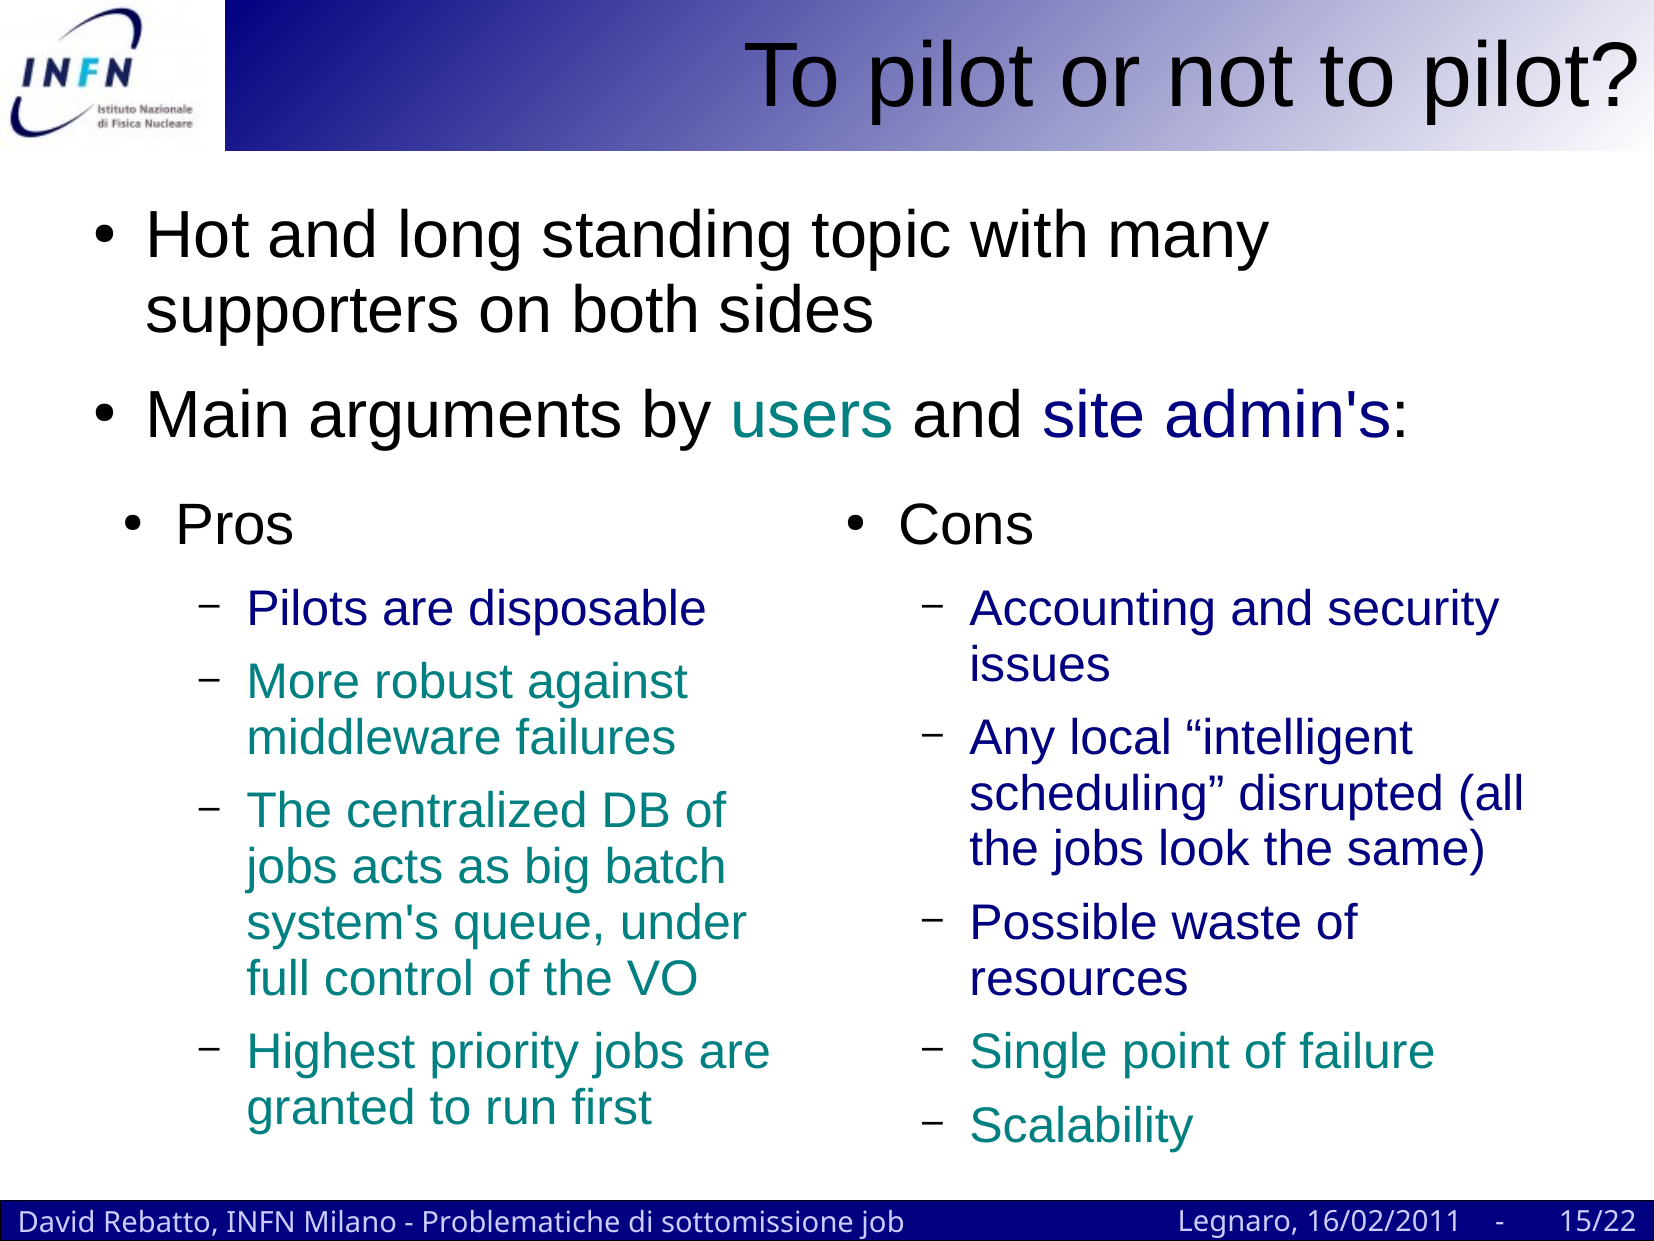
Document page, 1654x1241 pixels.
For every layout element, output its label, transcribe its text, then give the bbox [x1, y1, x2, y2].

list Cons Accounting and security issues Any local “intelligent scheduling” disrupted (all the jobs look the same) Possible waste of resources Single point of failure Scalability [756, 491, 1538, 1224]
picture [0, 1, 204, 150]
list Pros Pilots are disposable More robust against middleware failures The centralized DB of jobs acts as big batch system's queue, under full control of the VO Highest priority jobs are granted to run first [33, 491, 756, 1224]
list Hot and long standing topic with many supporters on both sides Main arguments by users and site admin's: [75, 197, 1501, 452]
title To pilot or not to pilot? [225, 0, 1654, 151]
